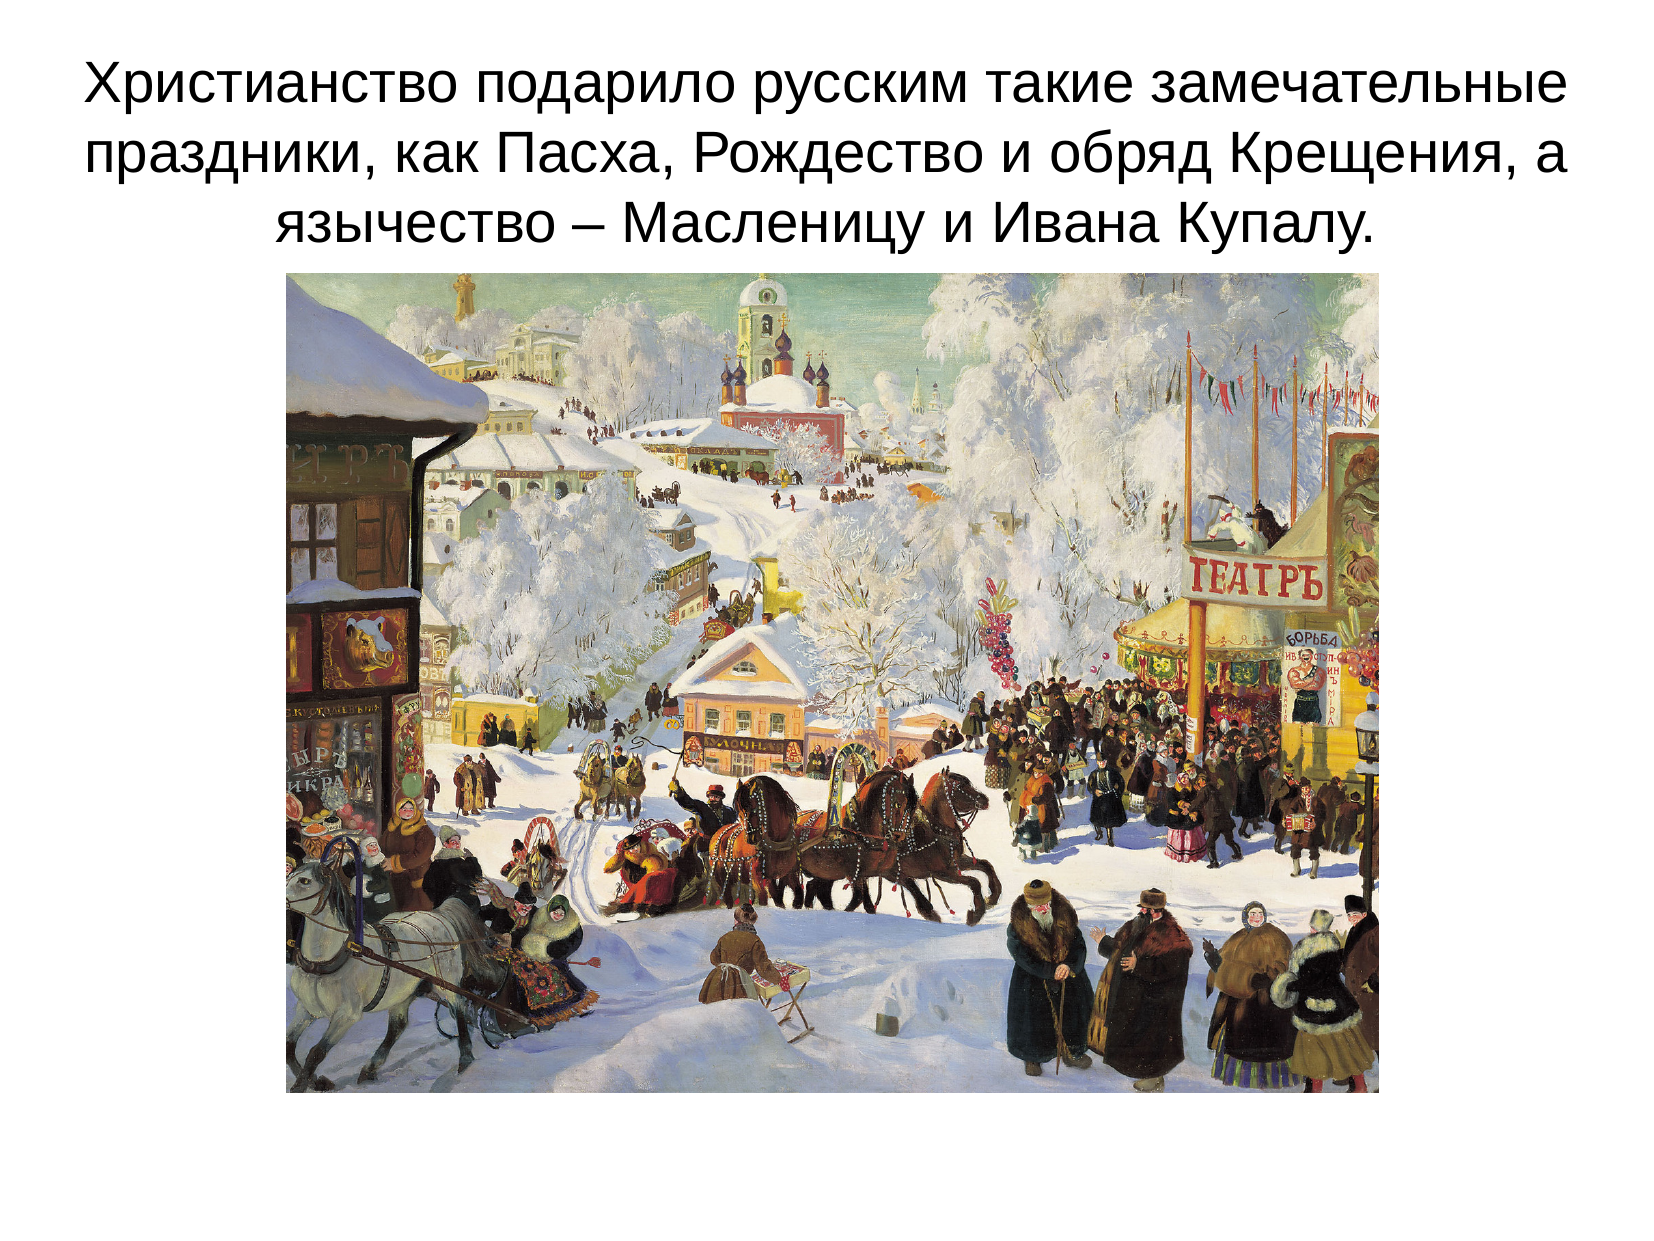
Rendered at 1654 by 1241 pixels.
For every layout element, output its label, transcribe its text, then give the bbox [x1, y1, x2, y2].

title Христианство подарило русским такие замечательные праздники, как Пасха, Рождество и обряд Крещения, а язычество – Масленицу и Ивана Купалу. [82, 3, 1571, 296]
picture [286, 274, 1379, 1093]
